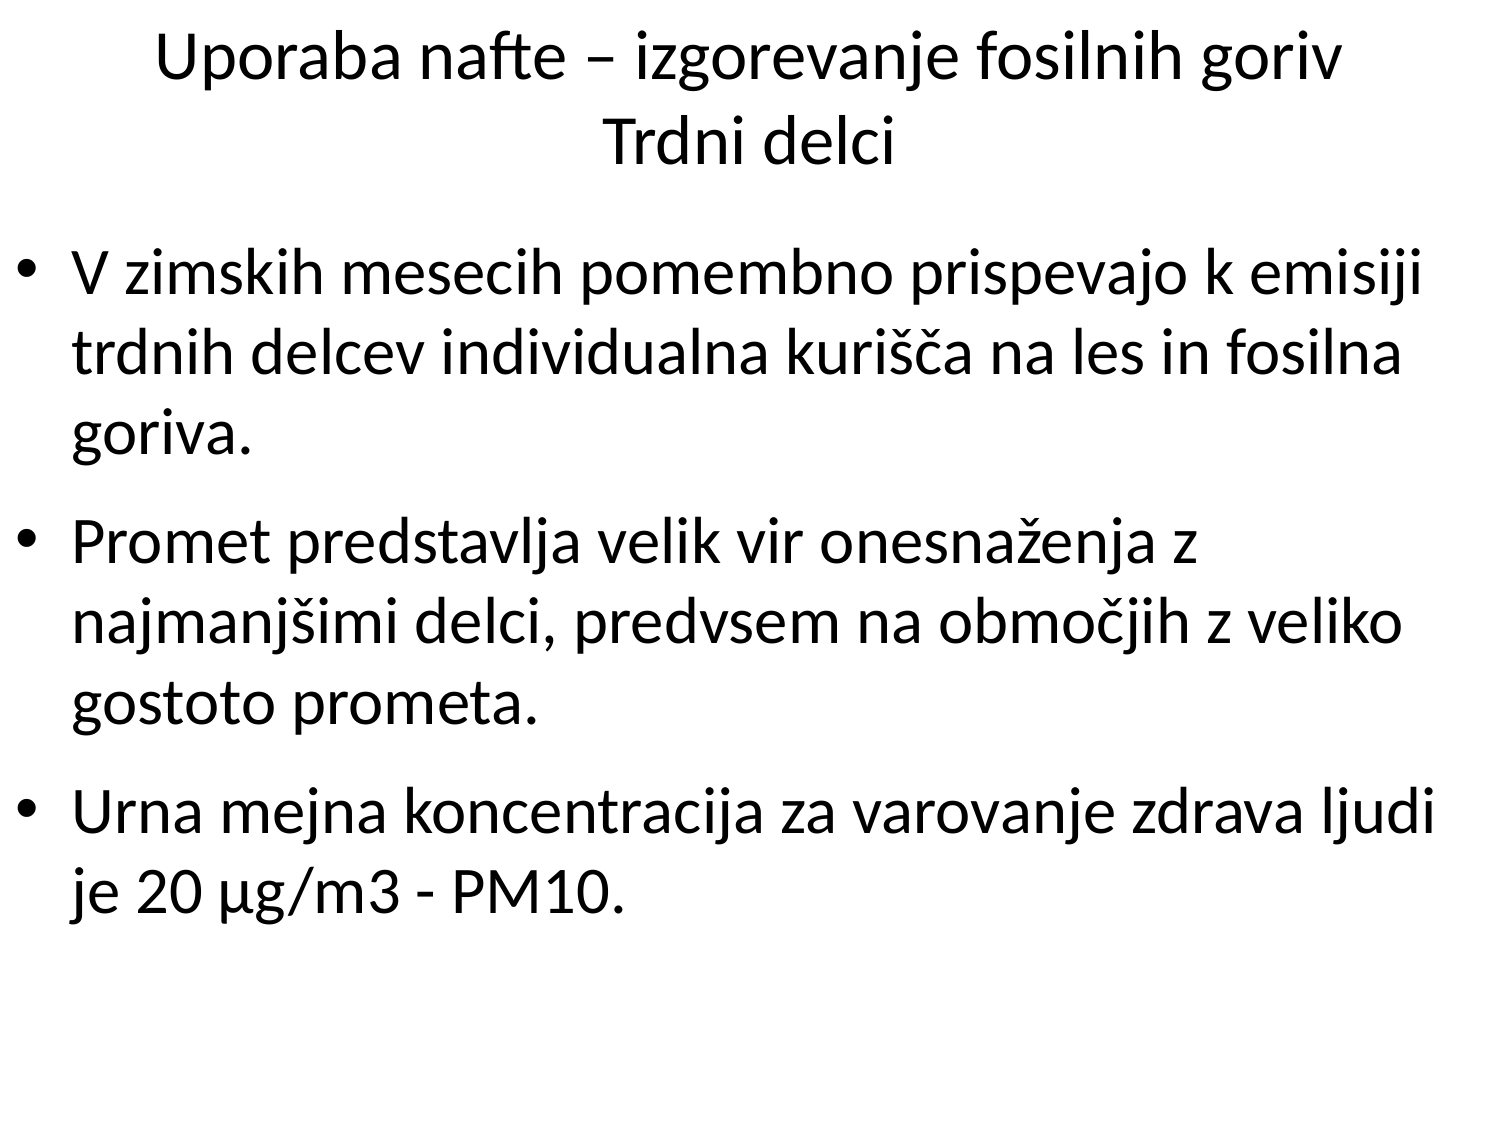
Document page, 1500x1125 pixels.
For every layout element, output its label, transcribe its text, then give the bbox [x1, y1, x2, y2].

list V zimskih mesecih pomembno prispevajo k emisiji trdnih delcev individualna kurišča na les in fosilna goriva. Promet predstavlja velik vir onesnaženja z najmanjšimi delci, predvsem na območjih z veliko gostoto prometa. Urna mejna koncentracija za varovanje zdrava ljudi je 20 µg/m3 - PM10. [0, 219, 1500, 1125]
title Uporaba nafte – izgorevanje fosilnih goriv Trdni delci [0, 0, 1500, 188]
